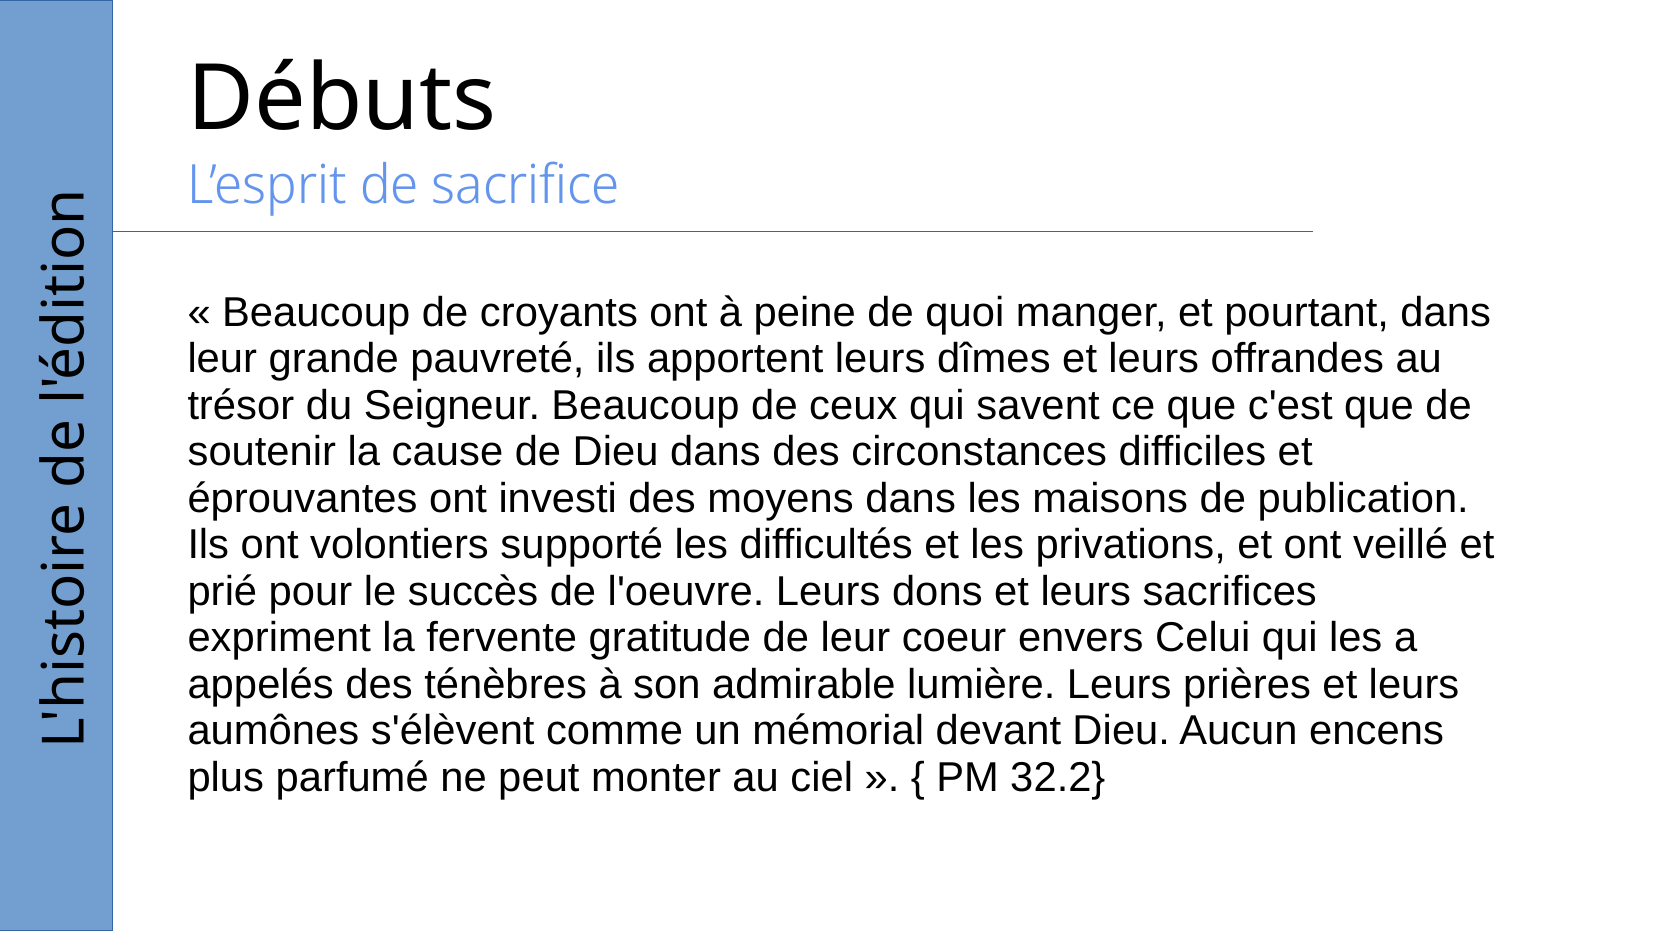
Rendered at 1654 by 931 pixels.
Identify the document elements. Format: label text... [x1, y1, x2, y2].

subtitle « Beaucoup de croyants ont à peine de quoi manger, et pourtant, dans leur grande pauvreté, ils apportent leurs dîmes et leurs offrandes au trésor du Seigneur. Beaucoup de ceux qui savent ce que c'est que de soutenir la cause de Dieu dans des circonstances difficiles et éprouvantes ont investi des moyens dans les maisons de publication. Ils ont volontiers supporté les difficultés et les privations, et ont veillé et prié pour le succès de l'oeuvre. Leurs dons et leurs sacrifices expriment la fervente gratitude de leur coeur envers Celui qui les a appelés des ténèbres à son admirable lumière. Leurs prières et leurs aumônes s'élèvent comme un mémorial devant Dieu. Aucun encens plus parfumé ne peut monter au ciel ». { PM 32.2} [187, 288, 1501, 826]
title L’esprit de sacrifice [187, 125, 1571, 239]
text_box [0, 0, 113, 931]
title Débuts [187, 34, 1571, 125]
text_box L'histoire de l'édition [13, 37, 105, 901]
